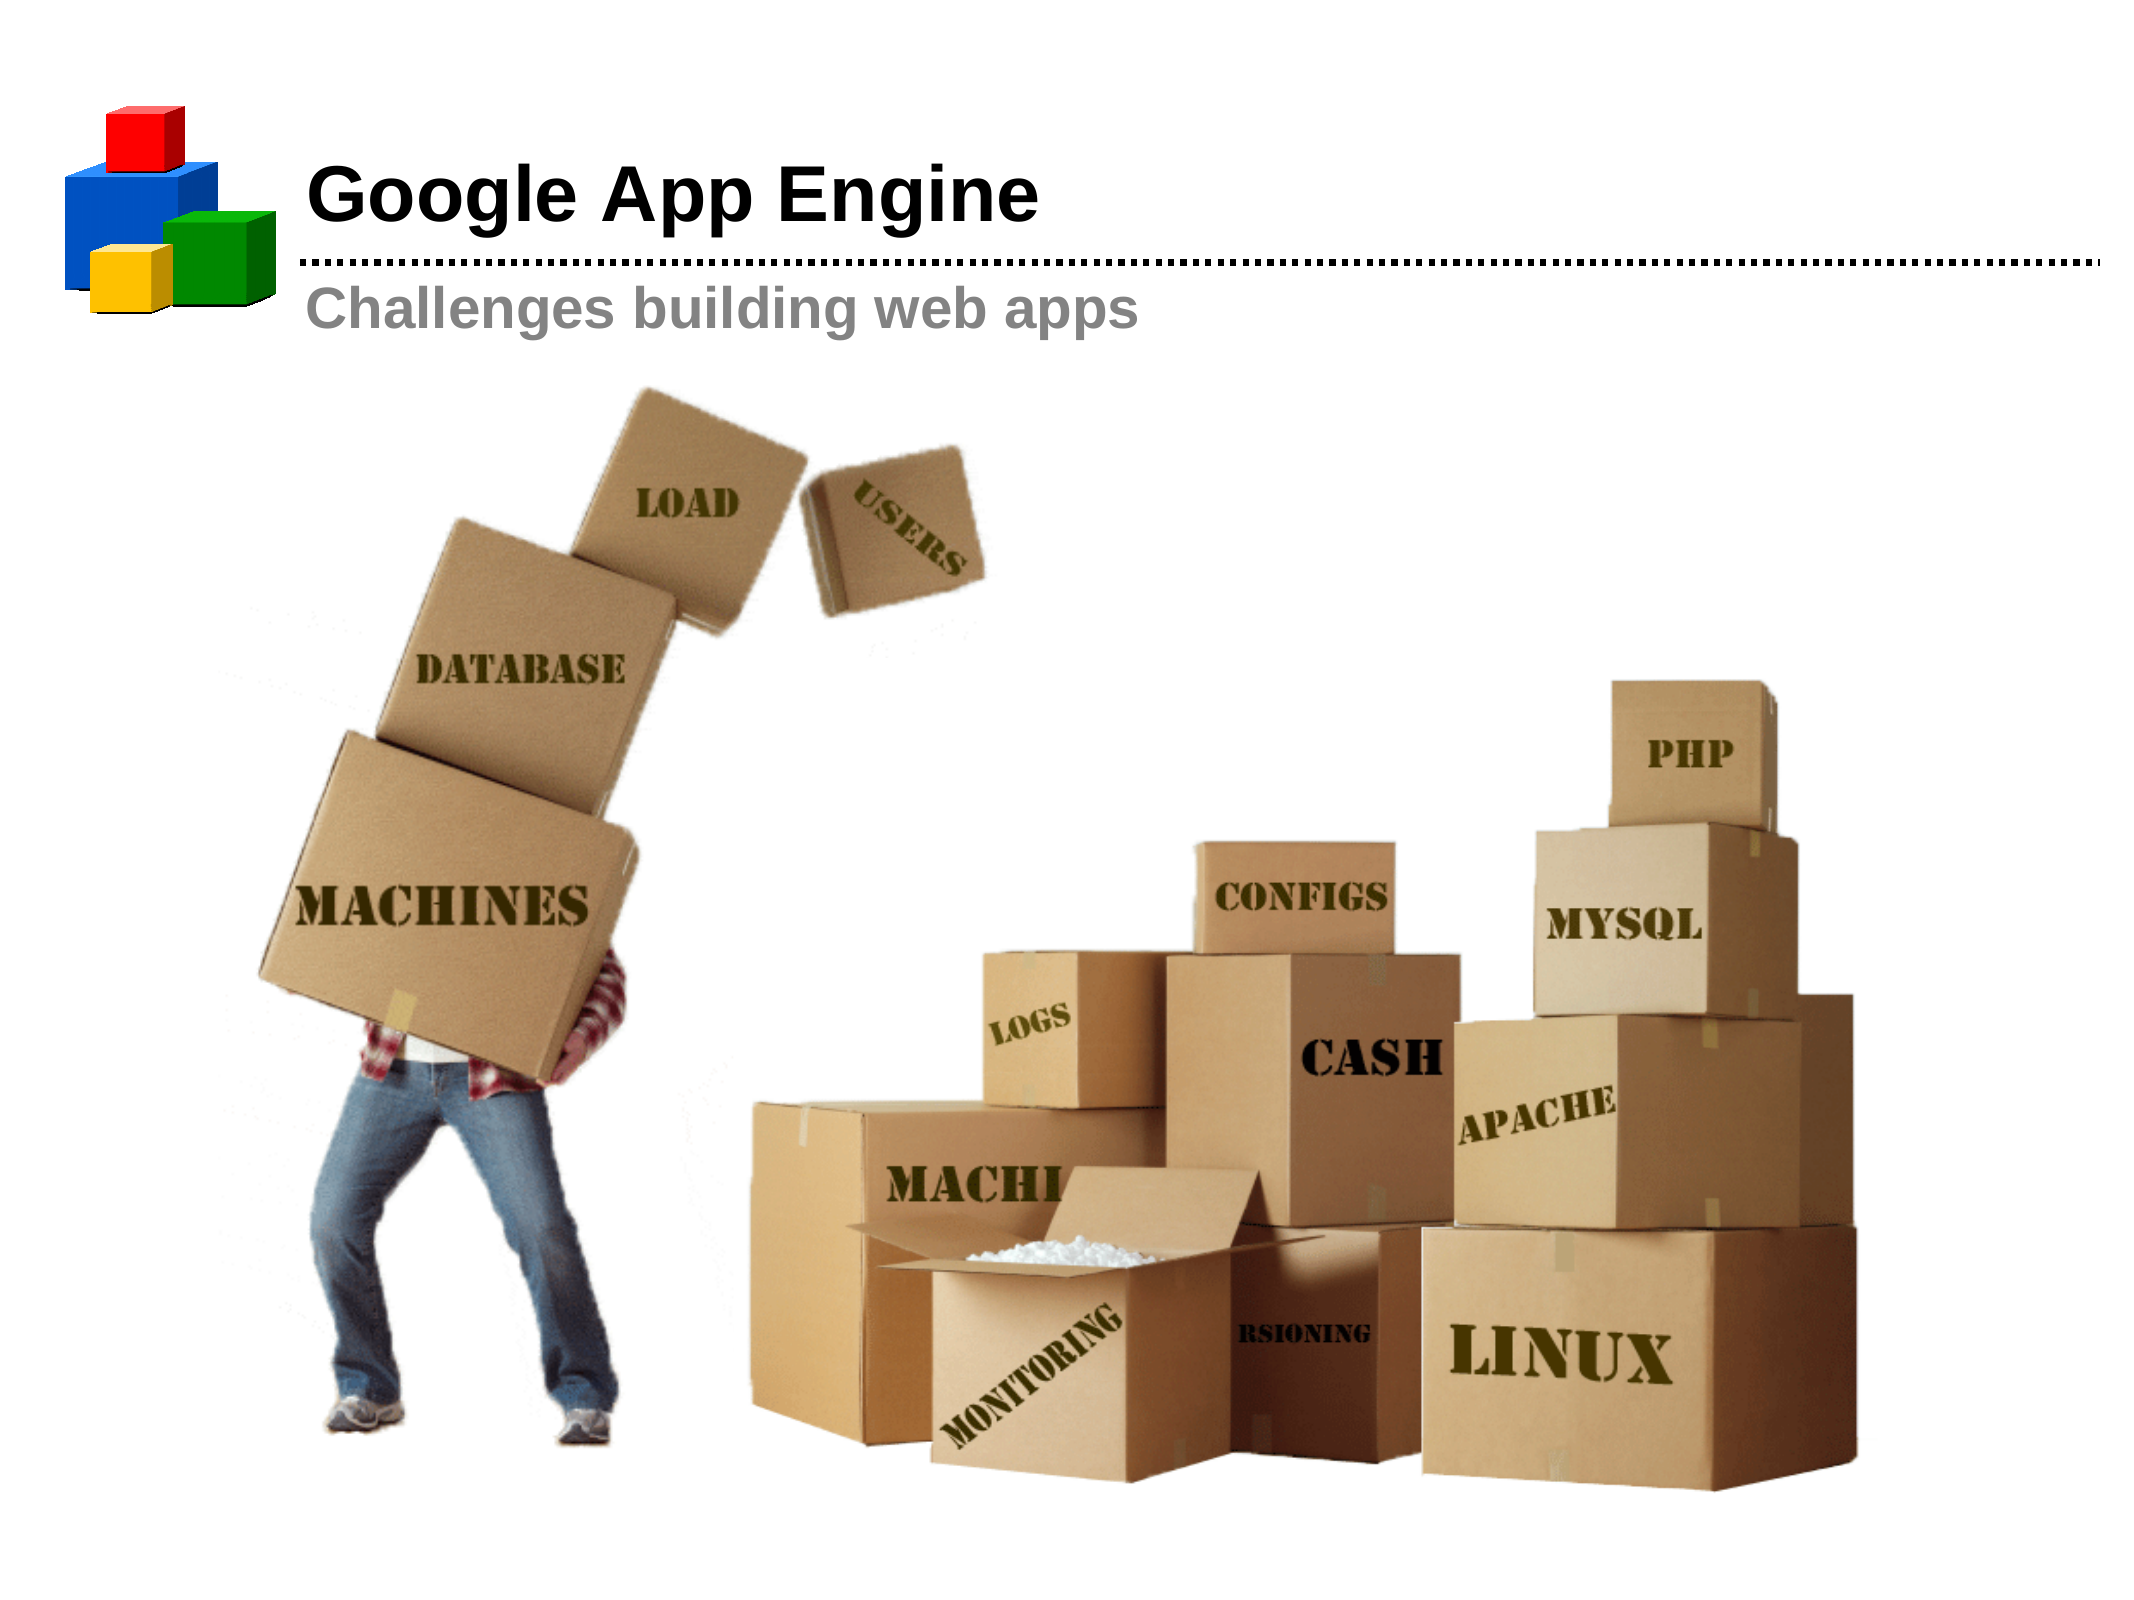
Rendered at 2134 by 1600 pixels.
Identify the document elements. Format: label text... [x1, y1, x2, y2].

text_box Google App Engine [305, 154, 1163, 242]
picture [218, 356, 1878, 1503]
text_box Challenges building web apps [305, 279, 1169, 344]
